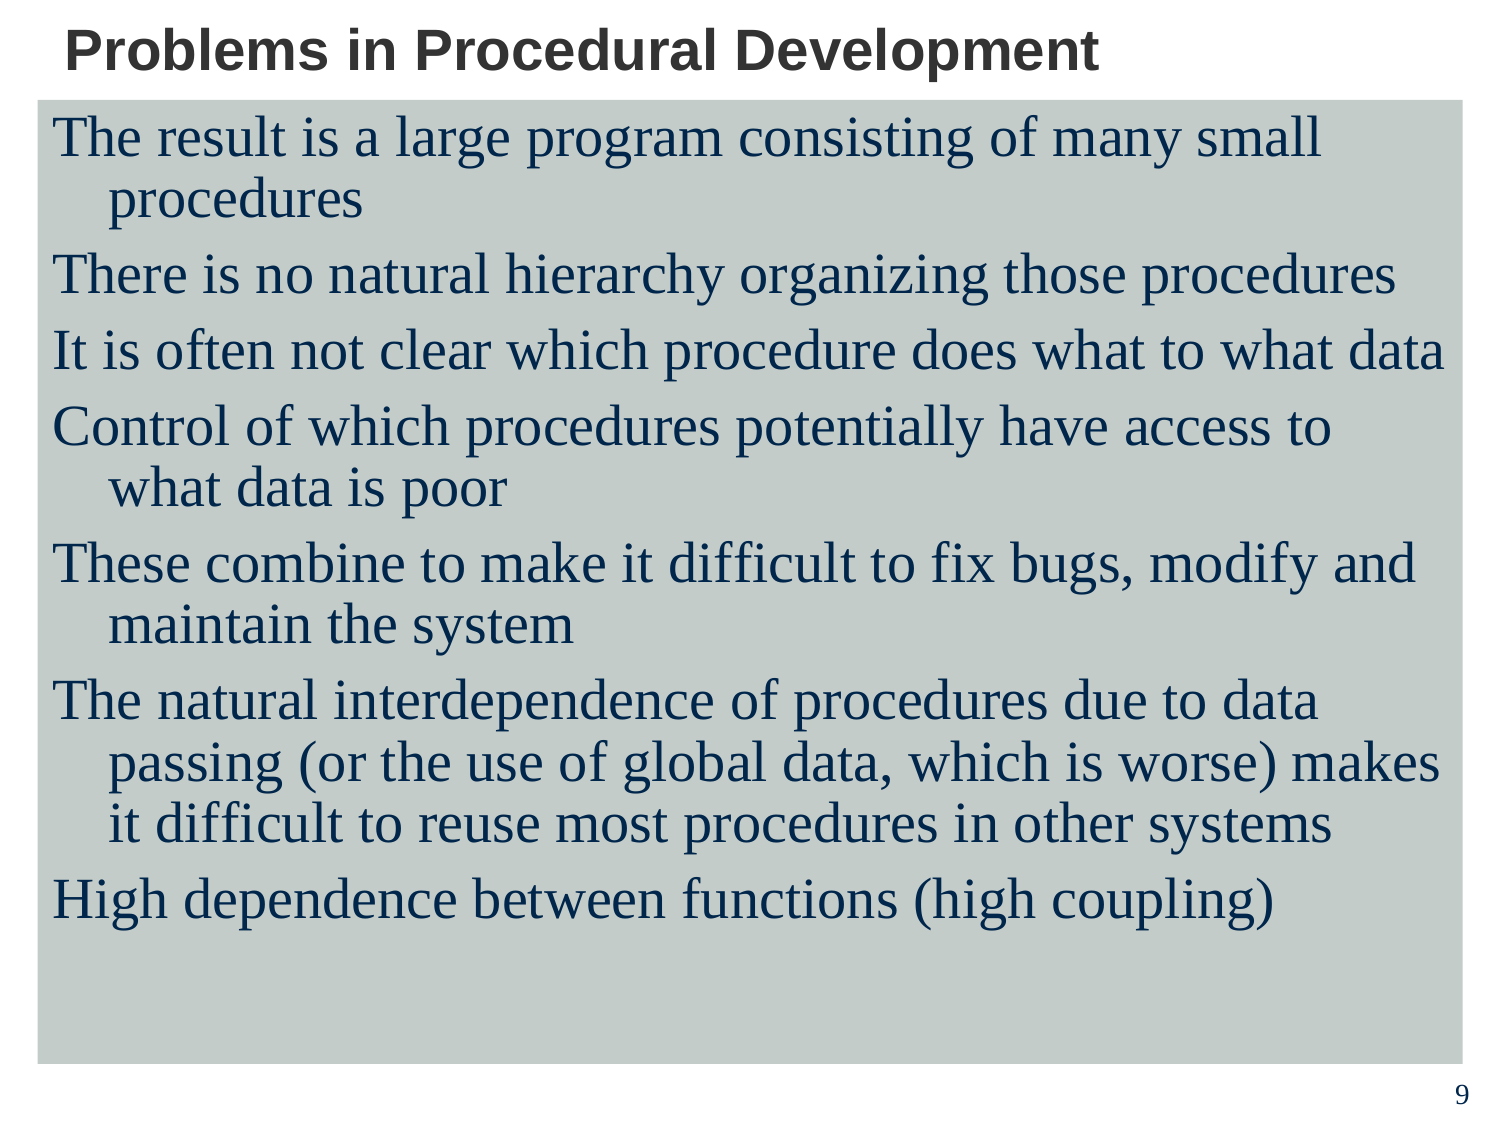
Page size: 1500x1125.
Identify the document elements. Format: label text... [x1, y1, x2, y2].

title Problems in Procedural Development [50, 0, 1450, 91]
picture [0, 0, 1500, 1125]
list The result is a large program consisting of many small procedures There is no natural hierarchy organizing those procedures It is often not clear which procedure does what to what data Control of which procedures potentially have access to what data is poor These combine to make it difficult to fix bugs, modify and maintain the system The natural interdependence of procedures due to data passing (or the use of global data, which is worse) makes it difficult to reuse most procedures in other systems High dependence between functions (high coupling) [37, 99, 1463, 1064]
